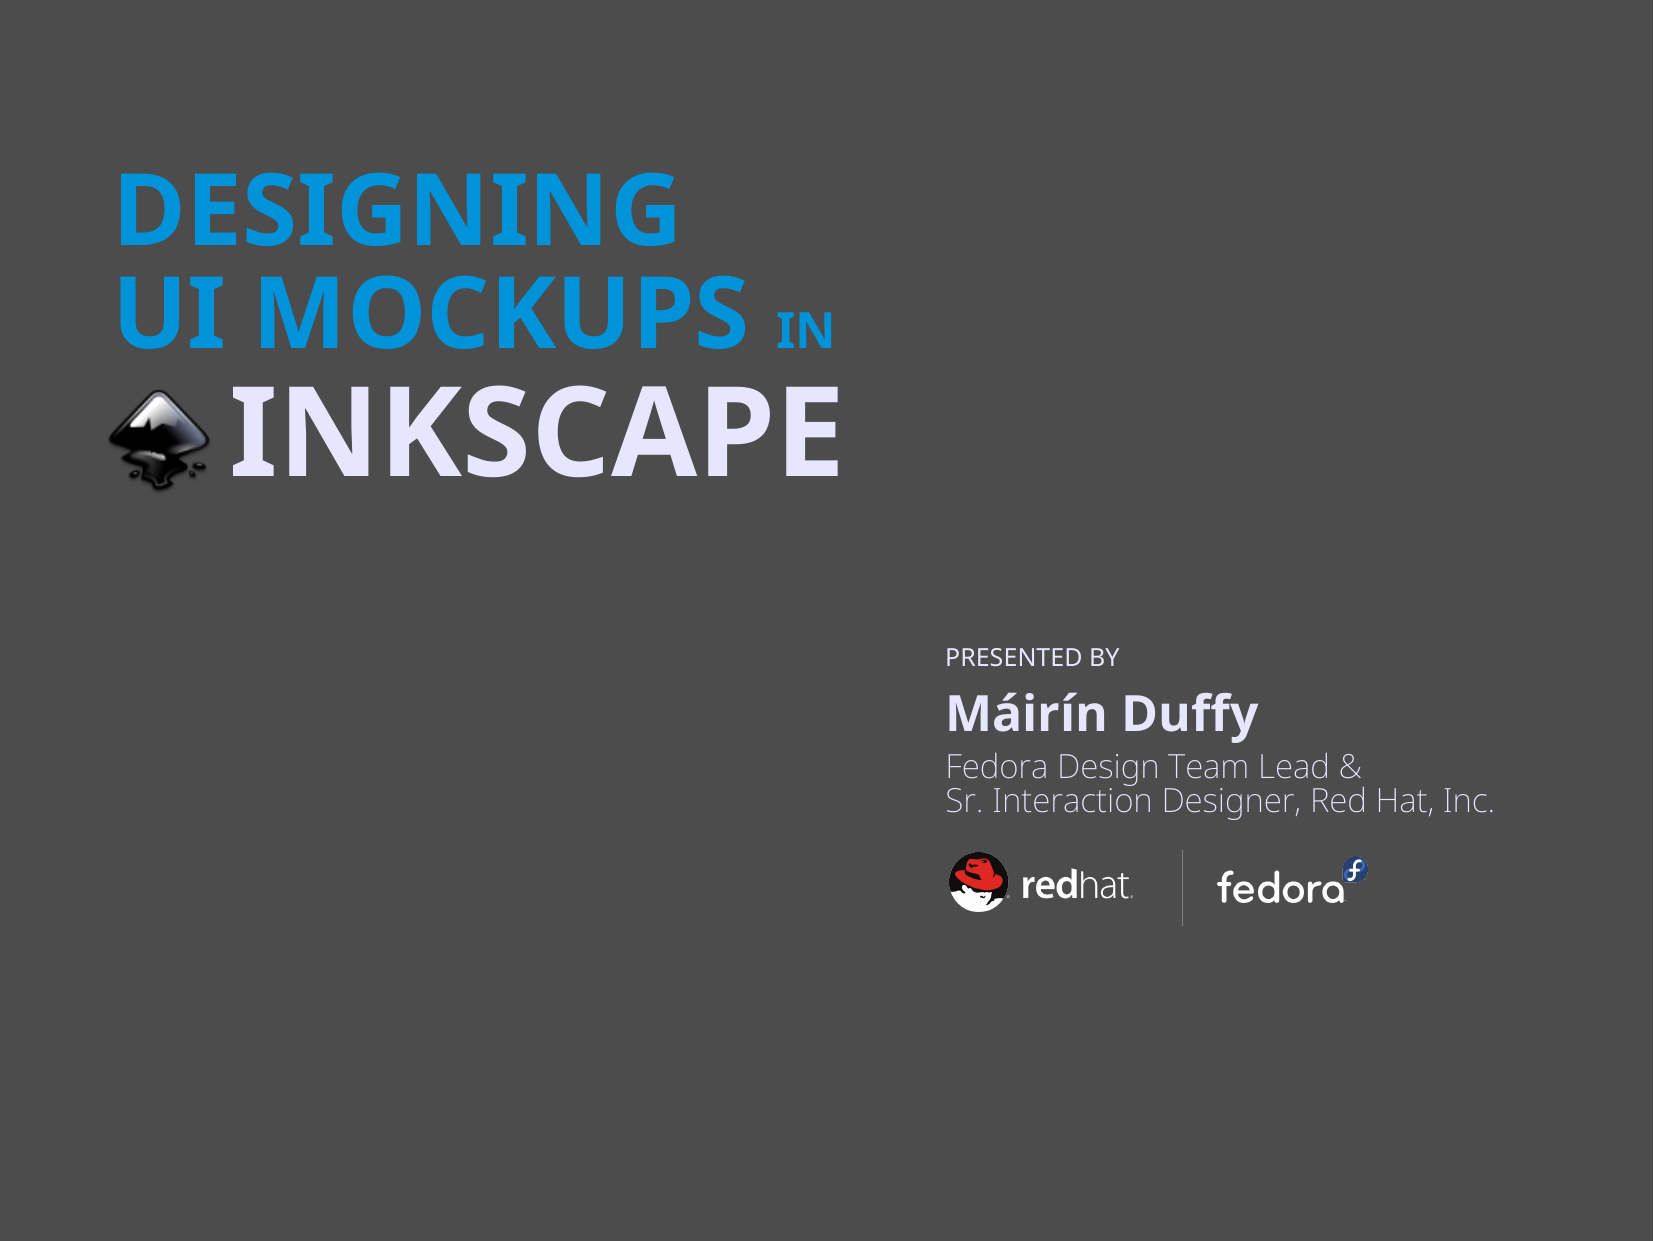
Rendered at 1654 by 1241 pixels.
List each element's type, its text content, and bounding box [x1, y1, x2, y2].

text_box PRESENTED BY [945, 621, 1159, 679]
picture [1217, 856, 1368, 903]
text_box Máirín Duffy [945, 679, 1396, 754]
text_box Fedora Design Team Lead & Sr. Interaction Designer, Red Hat, Inc. [945, 741, 1553, 829]
text_box INKSCAPE [199, 344, 906, 531]
subtitle DESIGNING UI MOCKUPS IN [112, 136, 863, 389]
picture [949, 852, 1133, 912]
picture [106, 389, 199, 496]
